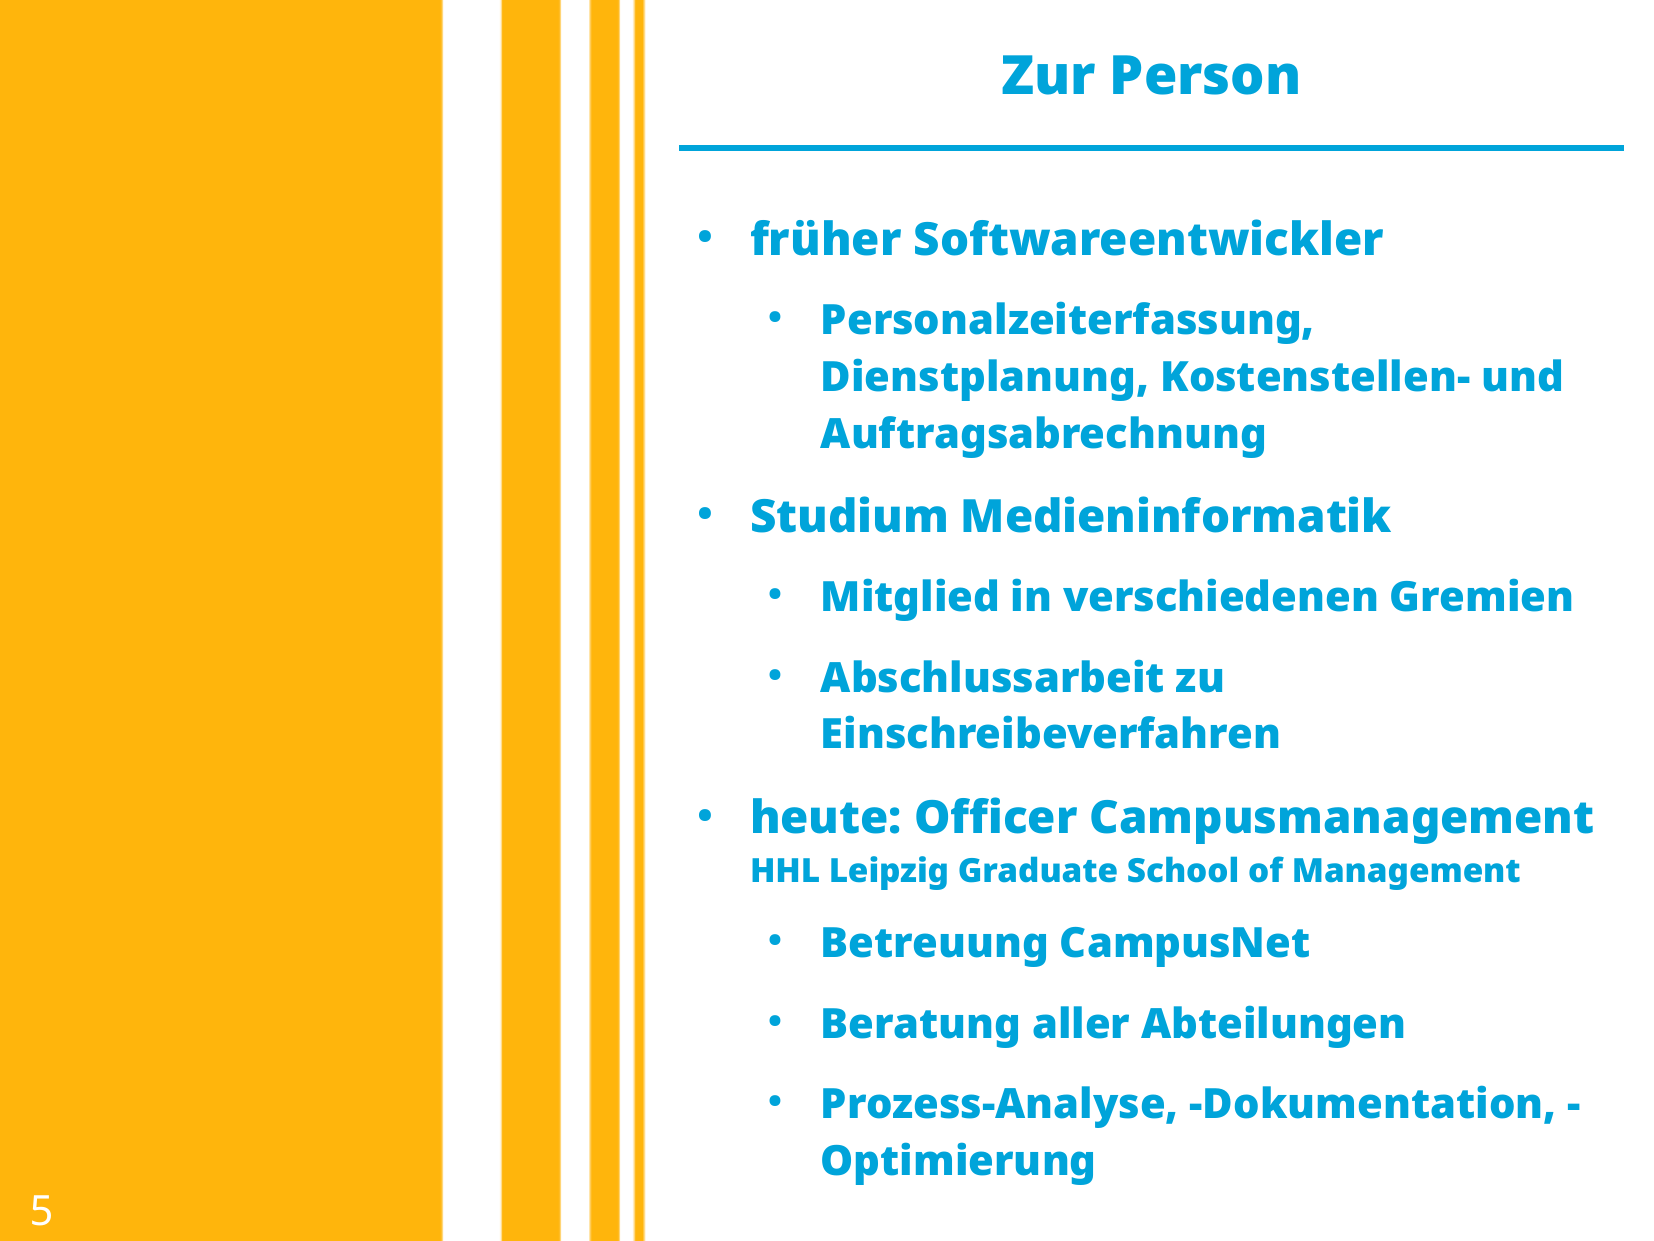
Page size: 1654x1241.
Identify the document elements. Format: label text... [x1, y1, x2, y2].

title Zur Person [679, 29, 1625, 119]
picture [0, 0, 1653, 1241]
list früher Softwareentwickler Personalzeiterfassung, Dienstplanung, Kostenstellen- und Auftragsabrechnung Studium Medieninformatik Mitglied in verschiedenen Gremien Abschlussarbeit zu Einschreibeverfahren heute: Officer Campusmanagement HHL Leipzig Graduate School of Management Betreuung CampusNet Beratung aller Abteilungen Prozess-Analyse, -Dokumentation, -Optimierung [679, 206, 1625, 1211]
